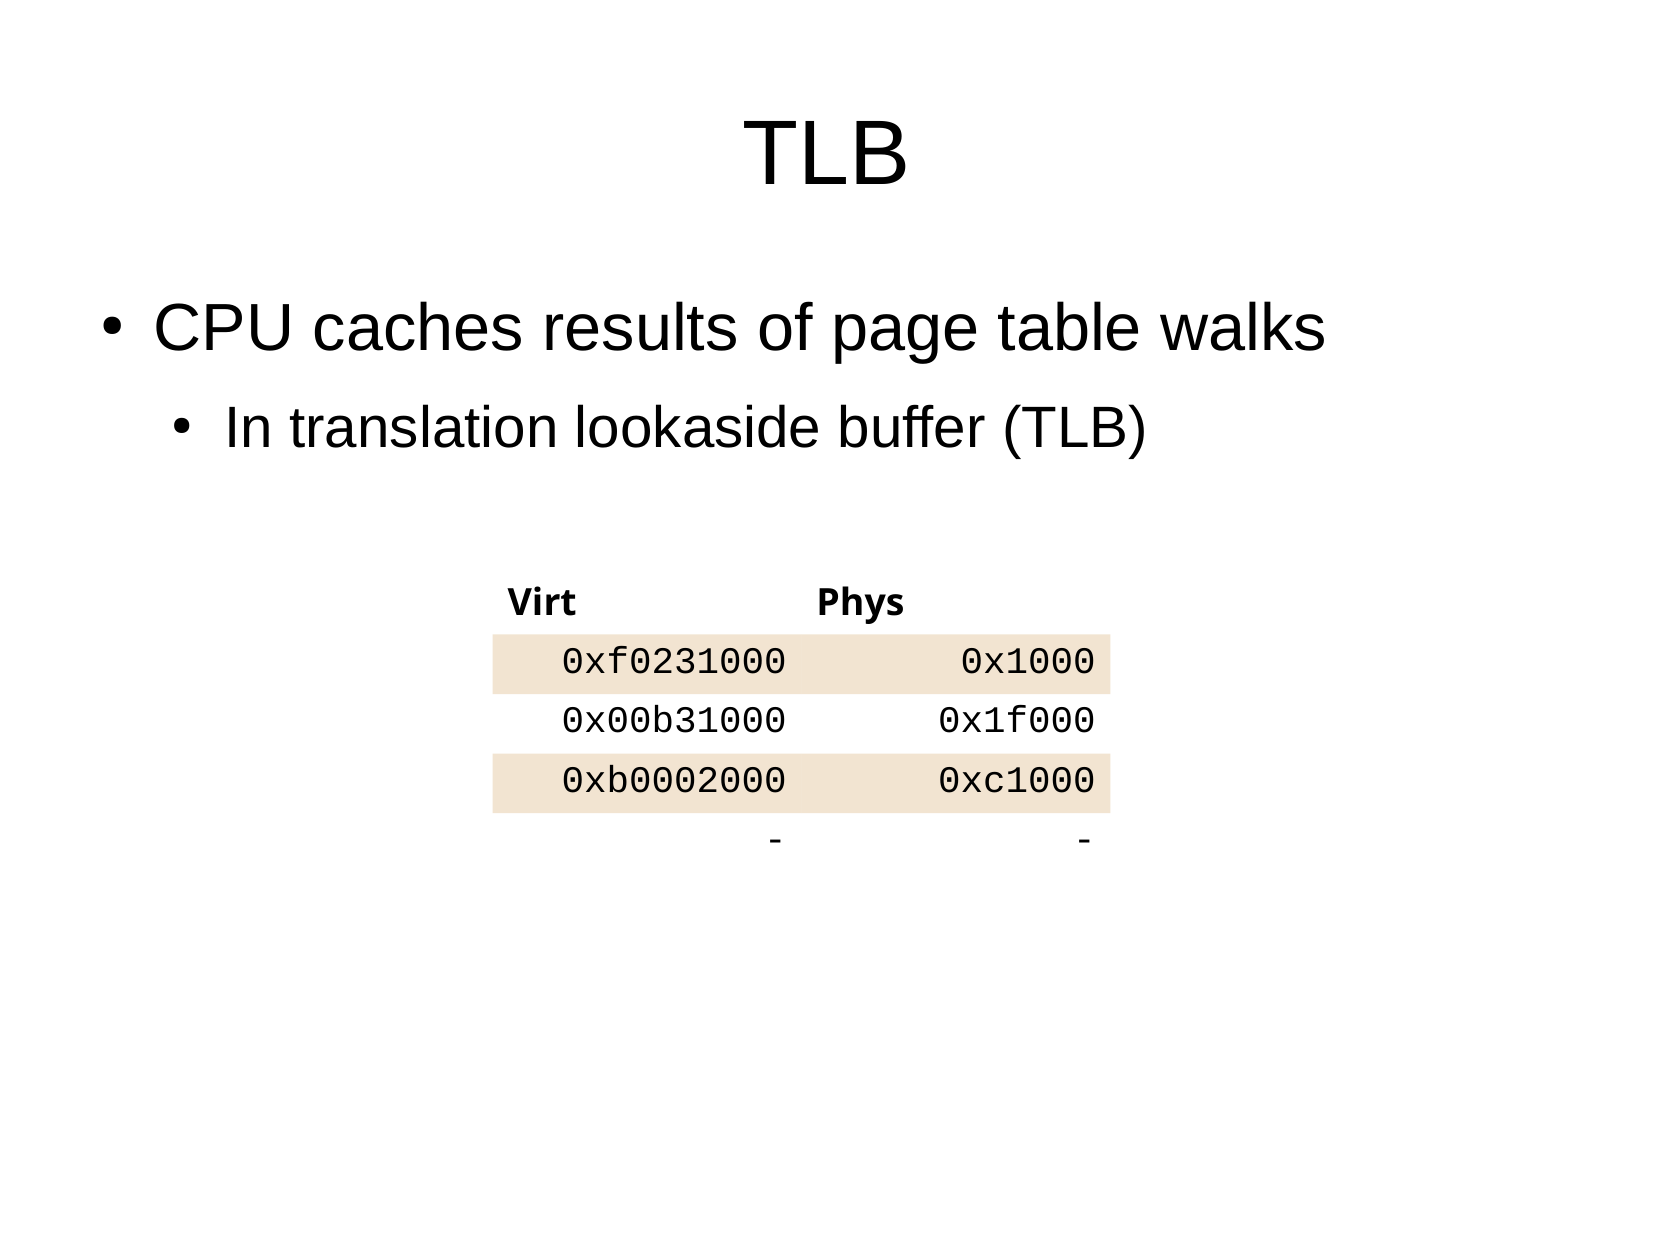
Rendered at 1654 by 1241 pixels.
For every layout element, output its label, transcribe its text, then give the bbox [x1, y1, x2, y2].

table_cell 0xb0002000 [493, 754, 802, 813]
table_cell 0xc1000 [802, 754, 1110, 813]
table_header Virt [493, 568, 802, 634]
table_cell 0x1000 [802, 634, 1110, 694]
table_cell 0x1f000 [802, 694, 1110, 754]
table_cell 0xf0231000 [493, 634, 802, 694]
table_header Phys [802, 568, 1110, 634]
table_cell 0x00b31000 [493, 694, 802, 754]
list CPU caches results of page table walks In translation lookaside buffer (TLB) [82, 290, 1571, 1010]
table_cell - [493, 813, 802, 872]
table_cell - [802, 813, 1110, 872]
title TLB [82, 49, 1571, 257]
